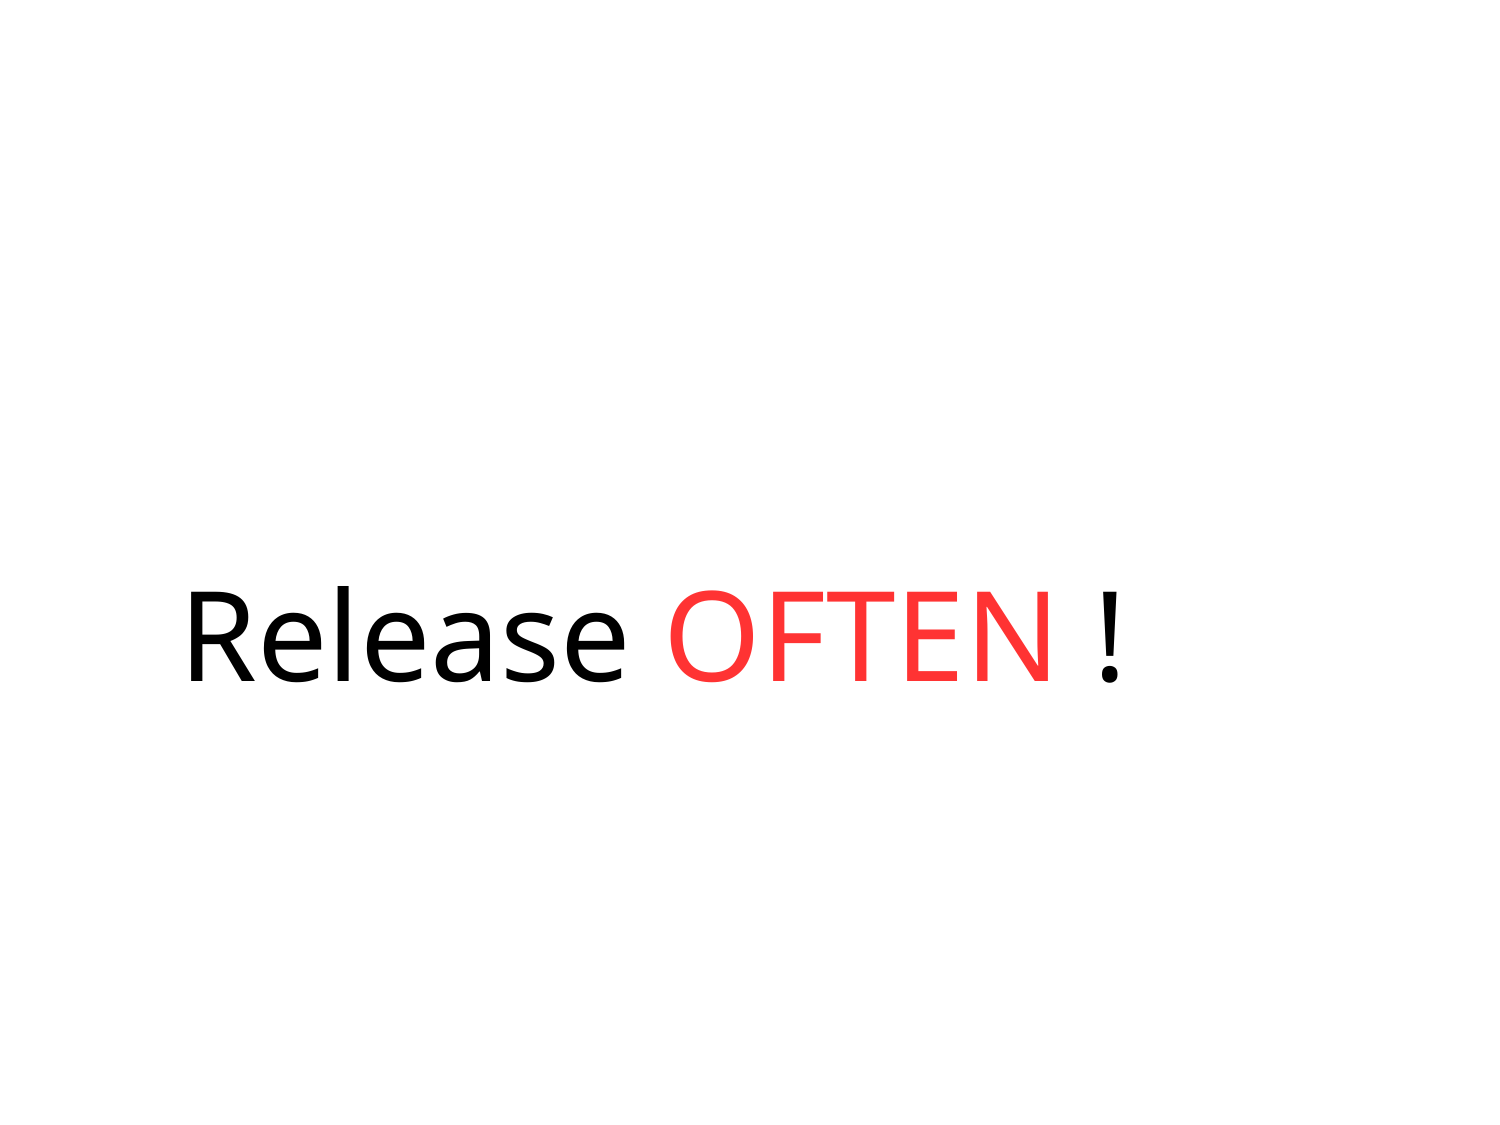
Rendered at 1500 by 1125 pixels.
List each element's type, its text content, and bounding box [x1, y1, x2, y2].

text_box Release OFTEN ! [165, 539, 1361, 713]
